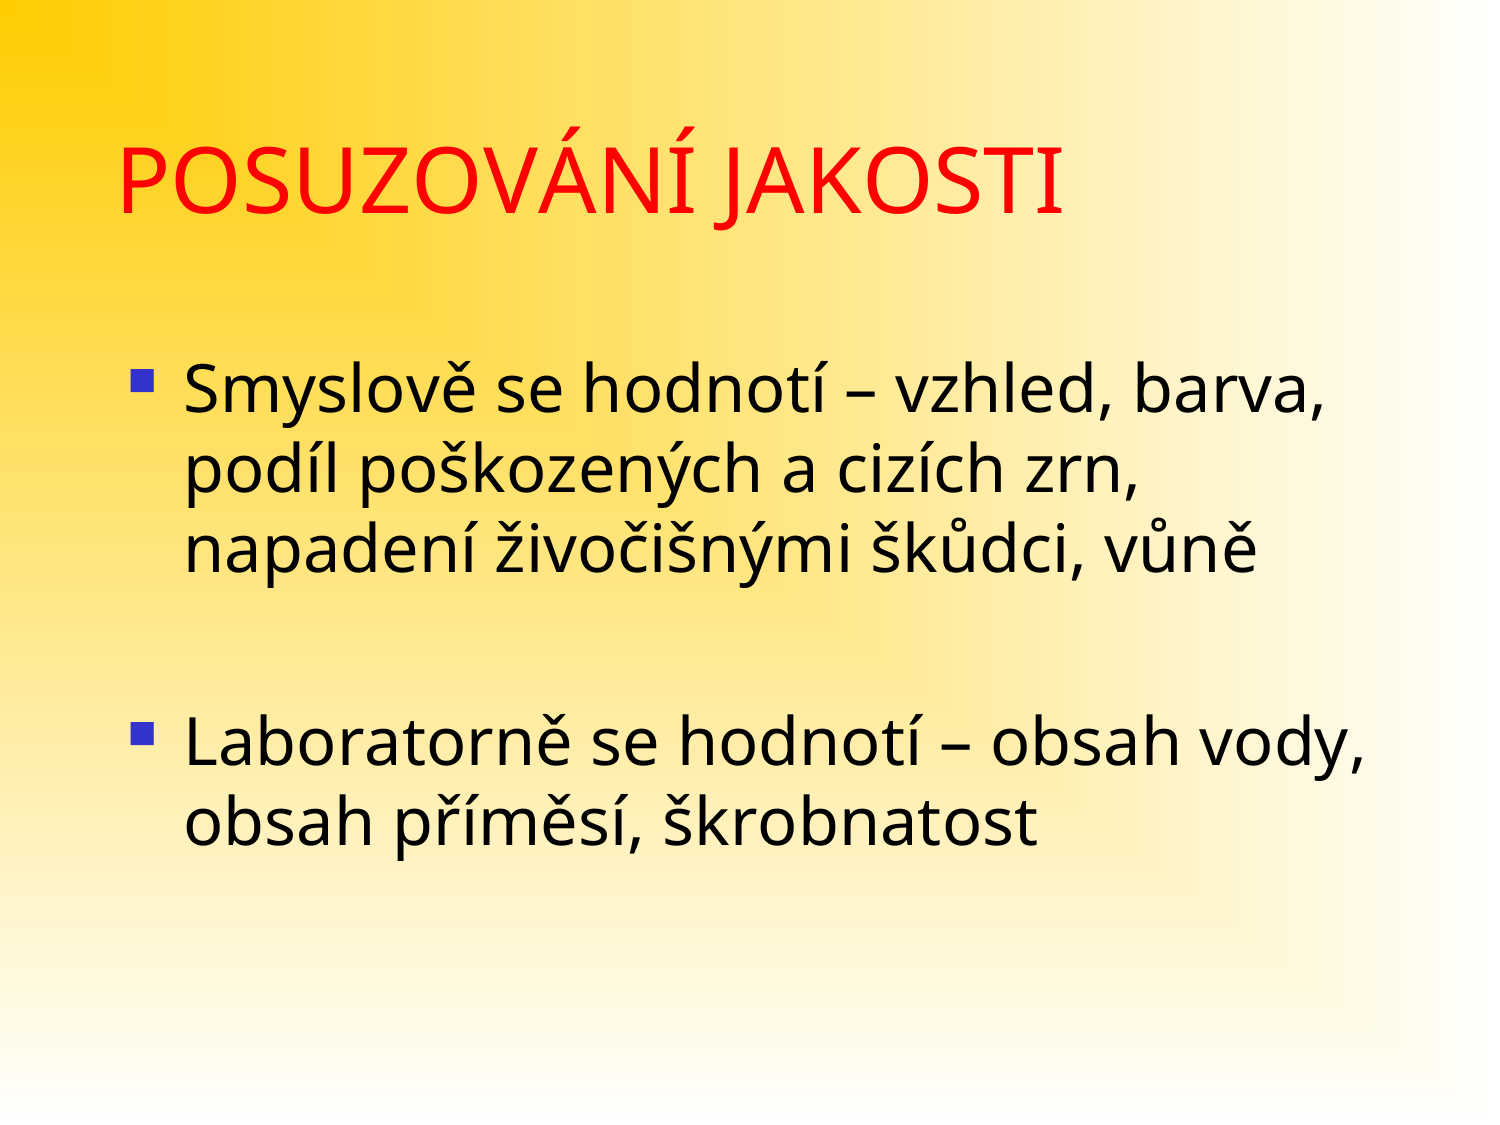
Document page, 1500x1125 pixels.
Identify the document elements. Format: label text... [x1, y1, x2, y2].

list Smyslově se hodnotí – vzhled, barva, podíl poškozených a cizích zrn, napadení živočišnými škůdci, vůně Laboratorně se hodnotí – obsah vody, obsah příměsí, škrobnatost [112, 338, 1388, 1014]
picture [0, 0, 1500, 1125]
title POSUZOVÁNÍ JAKOSTI [100, 0, 1379, 240]
